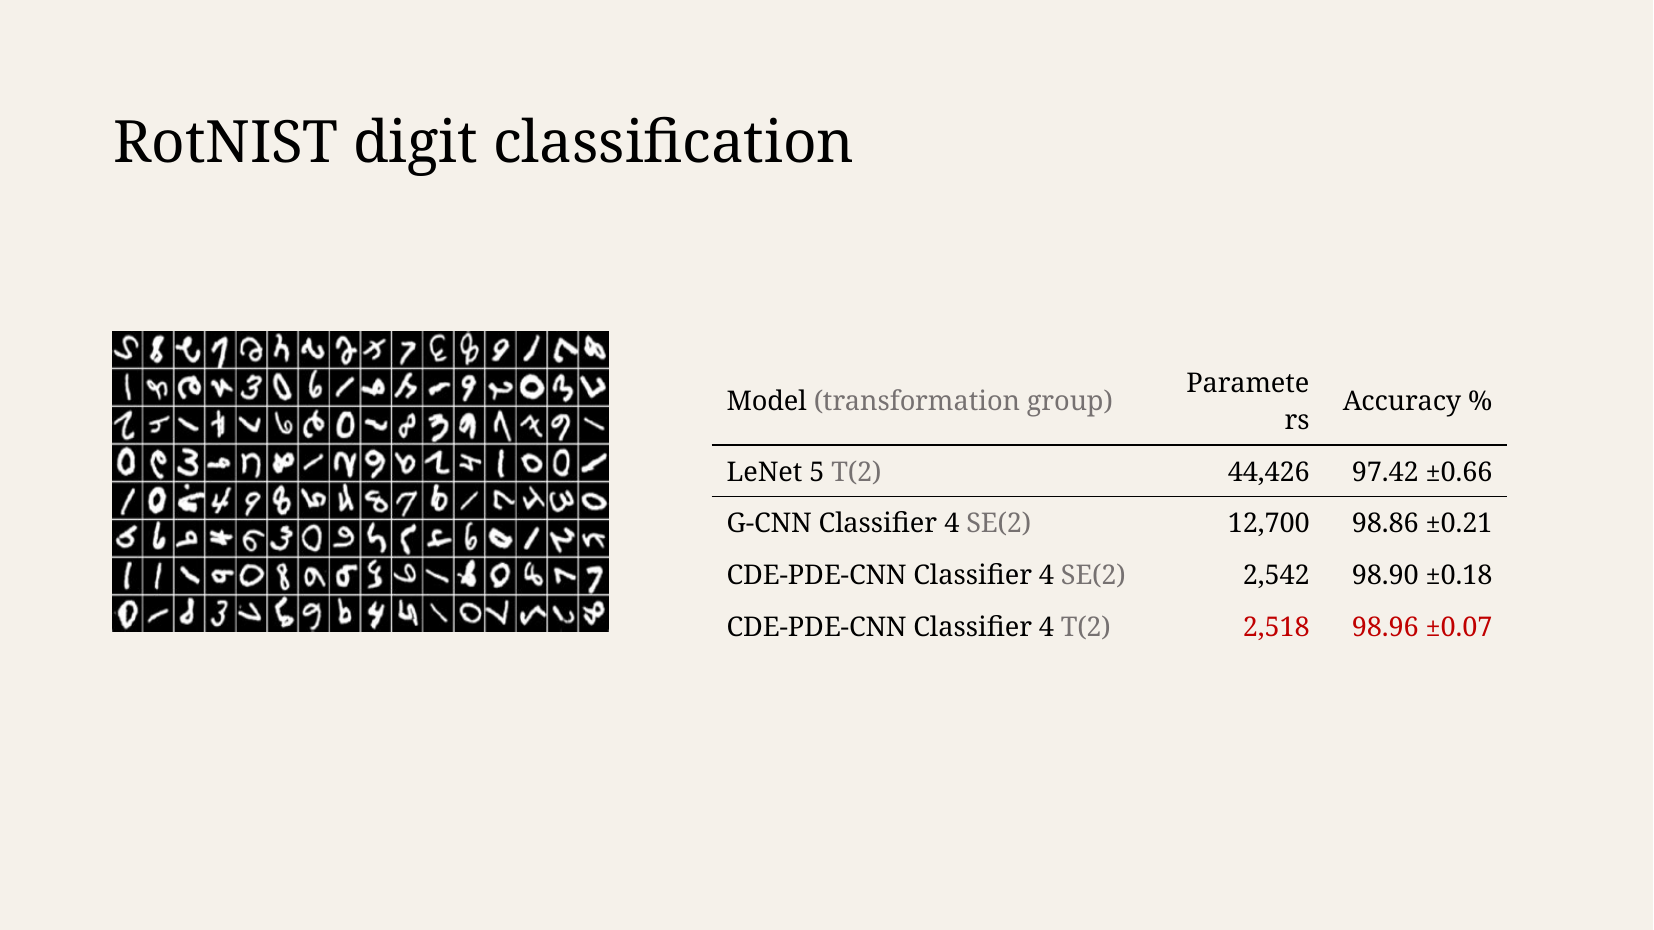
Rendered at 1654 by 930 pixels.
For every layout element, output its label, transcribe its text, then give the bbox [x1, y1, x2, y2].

table_cell 98.96 ±0.07 [1324, 600, 1507, 652]
table_cell 98.86 ±0.21 [1324, 497, 1507, 548]
table_cell CDE-PDE-CNN Classifier 4 SE(2) [712, 548, 1159, 600]
table_cell 2,518 [1159, 600, 1324, 652]
table_cell CDE-PDE-CNN Classifier 4 T(2) [712, 600, 1159, 652]
table_cell 12,700 [1159, 497, 1324, 548]
table_cell 2,542 [1159, 548, 1324, 600]
table_header Accuracy % [1324, 356, 1507, 444]
table_header Model (transformation group) [712, 356, 1159, 444]
table_cell 44,426 [1159, 446, 1324, 496]
table_header Parameters [1159, 356, 1324, 444]
table_cell G-CNN Classifier 4 SE(2) [712, 497, 1159, 548]
picture [112, 331, 609, 632]
table_cell 98.90 ±0.18 [1324, 548, 1507, 600]
title RotNIST digit classification [113, 49, 1540, 230]
table_cell 97.42 ±0.66 [1324, 446, 1507, 496]
table_cell LeNet 5 T(2) [712, 446, 1159, 496]
